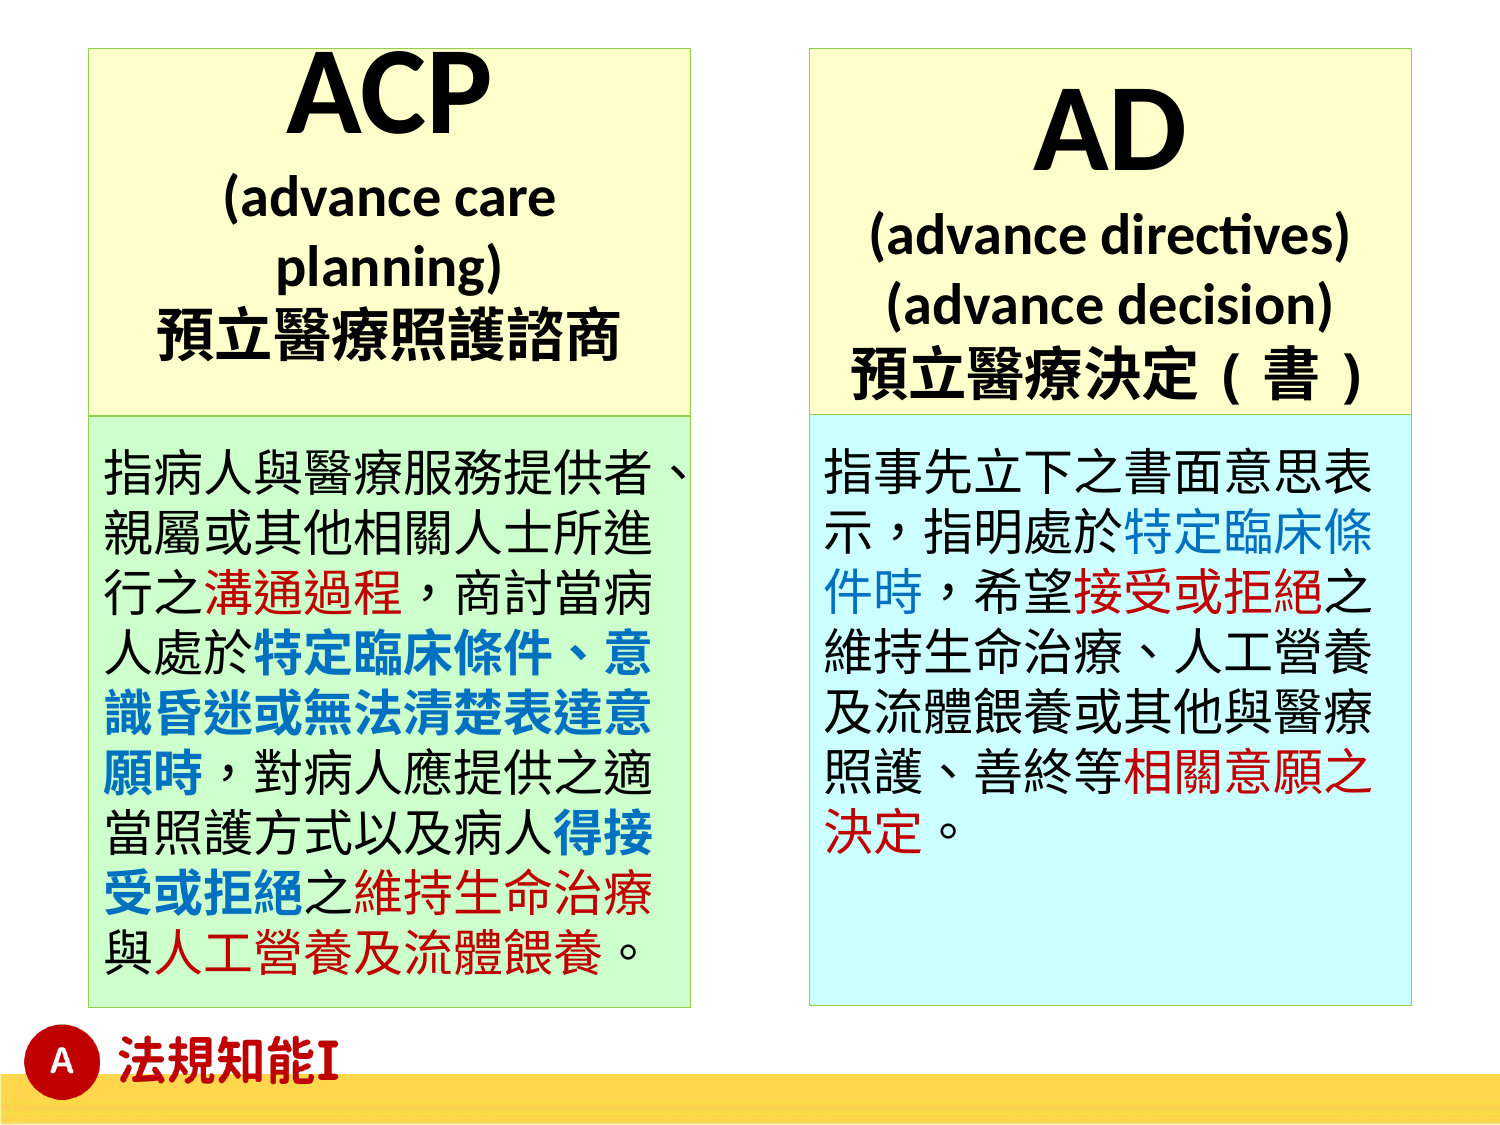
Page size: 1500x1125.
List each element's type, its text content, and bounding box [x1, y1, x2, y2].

picture [0, 1015, 1500, 1125]
text_box 指病人與醫療服務提供者、親屬或其他相關人士所進行之溝通過程，商討當病人處於特定臨床條件、意識昏迷或無法清楚表達意願時，對病人應提供之適當照護方式以及病人得接受或拒絕之維持生命治療與人工營養及流體餵養。 [88, 416, 691, 1008]
text_box AD (advance directives) (advance decision) 預立醫療決定(書) [809, 48, 1412, 414]
text_box 指事先立下之書面意思表示，指明處於特定臨床條件時，希望接受或拒絕之維持生命治療、人工營養及流體餵養或其他與醫療照護、善終等相關意願之決定。 [809, 414, 1412, 1006]
text_box ACP (advance care planning) 預立醫療照護諮商 [88, 48, 691, 416]
